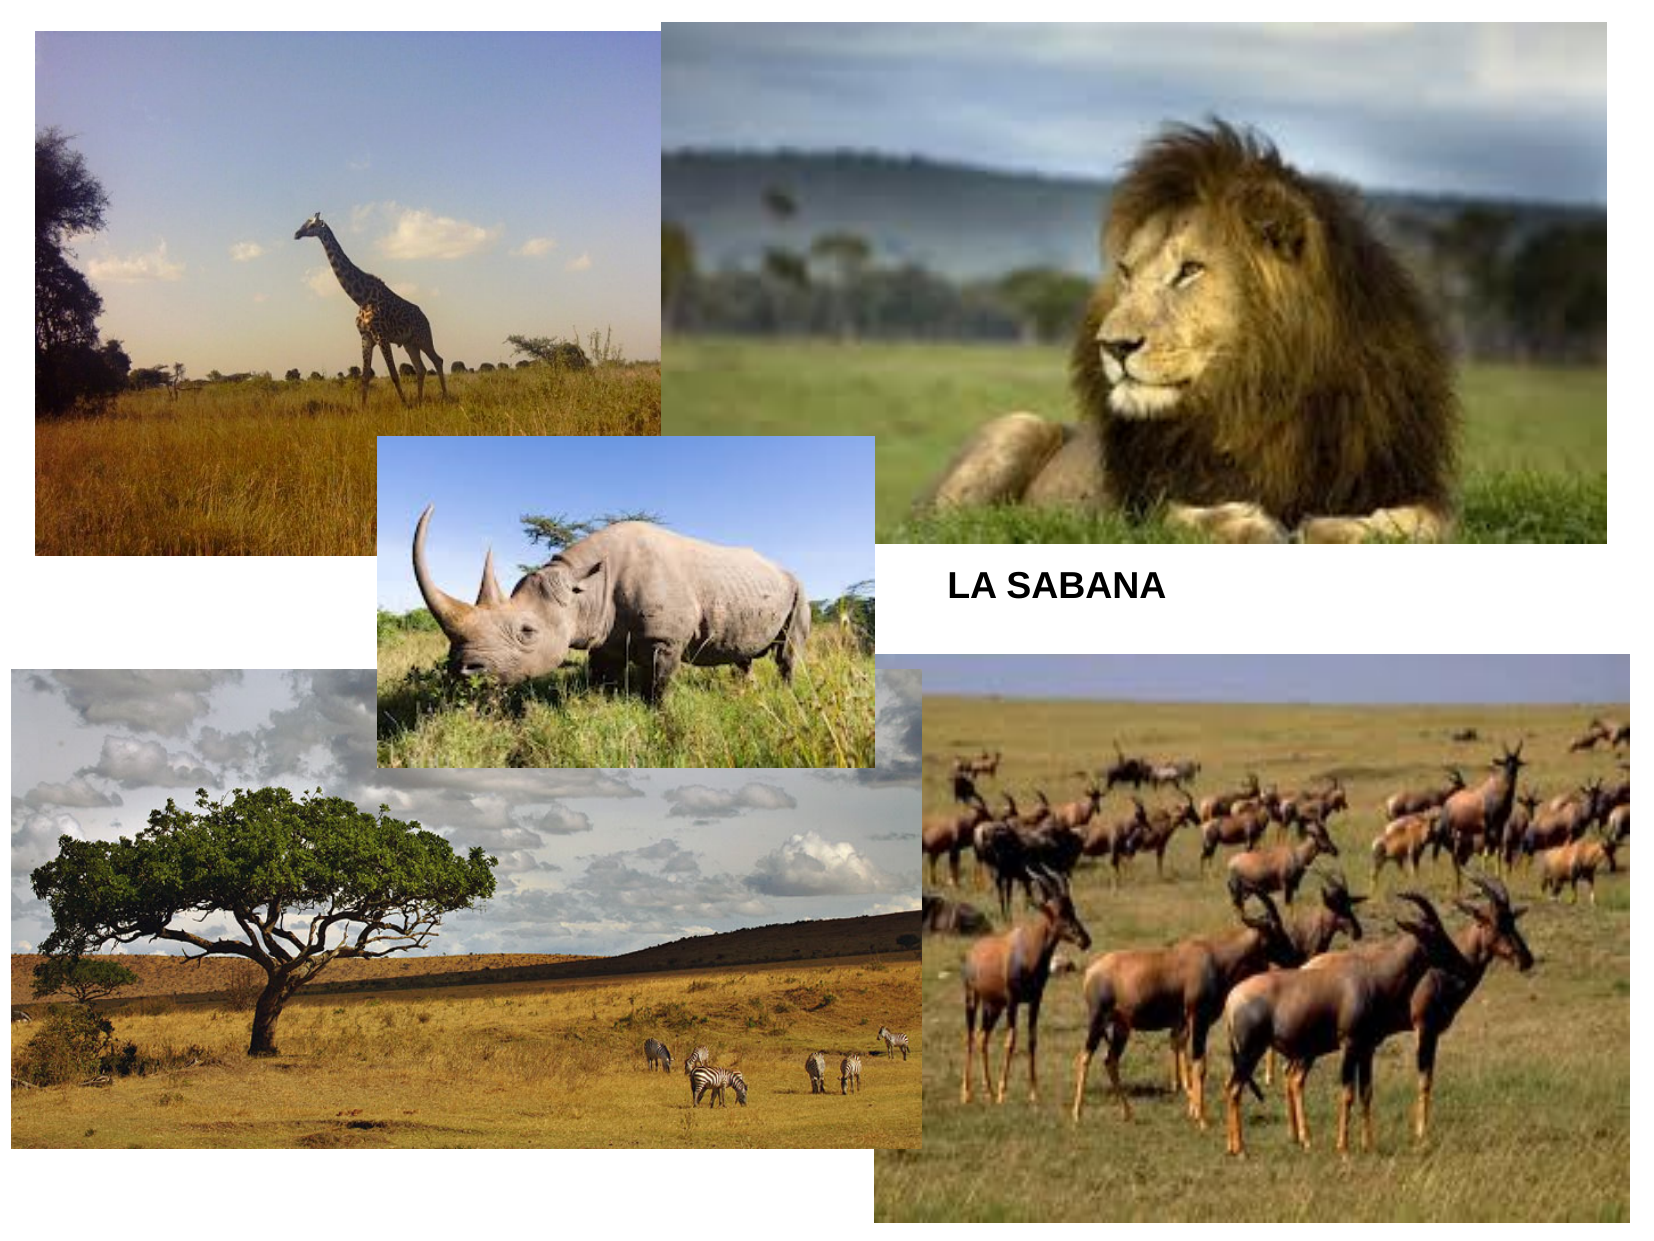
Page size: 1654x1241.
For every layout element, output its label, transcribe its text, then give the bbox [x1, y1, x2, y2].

picture [11, 22, 1630, 1223]
text_box LA SABANA [932, 557, 1182, 615]
